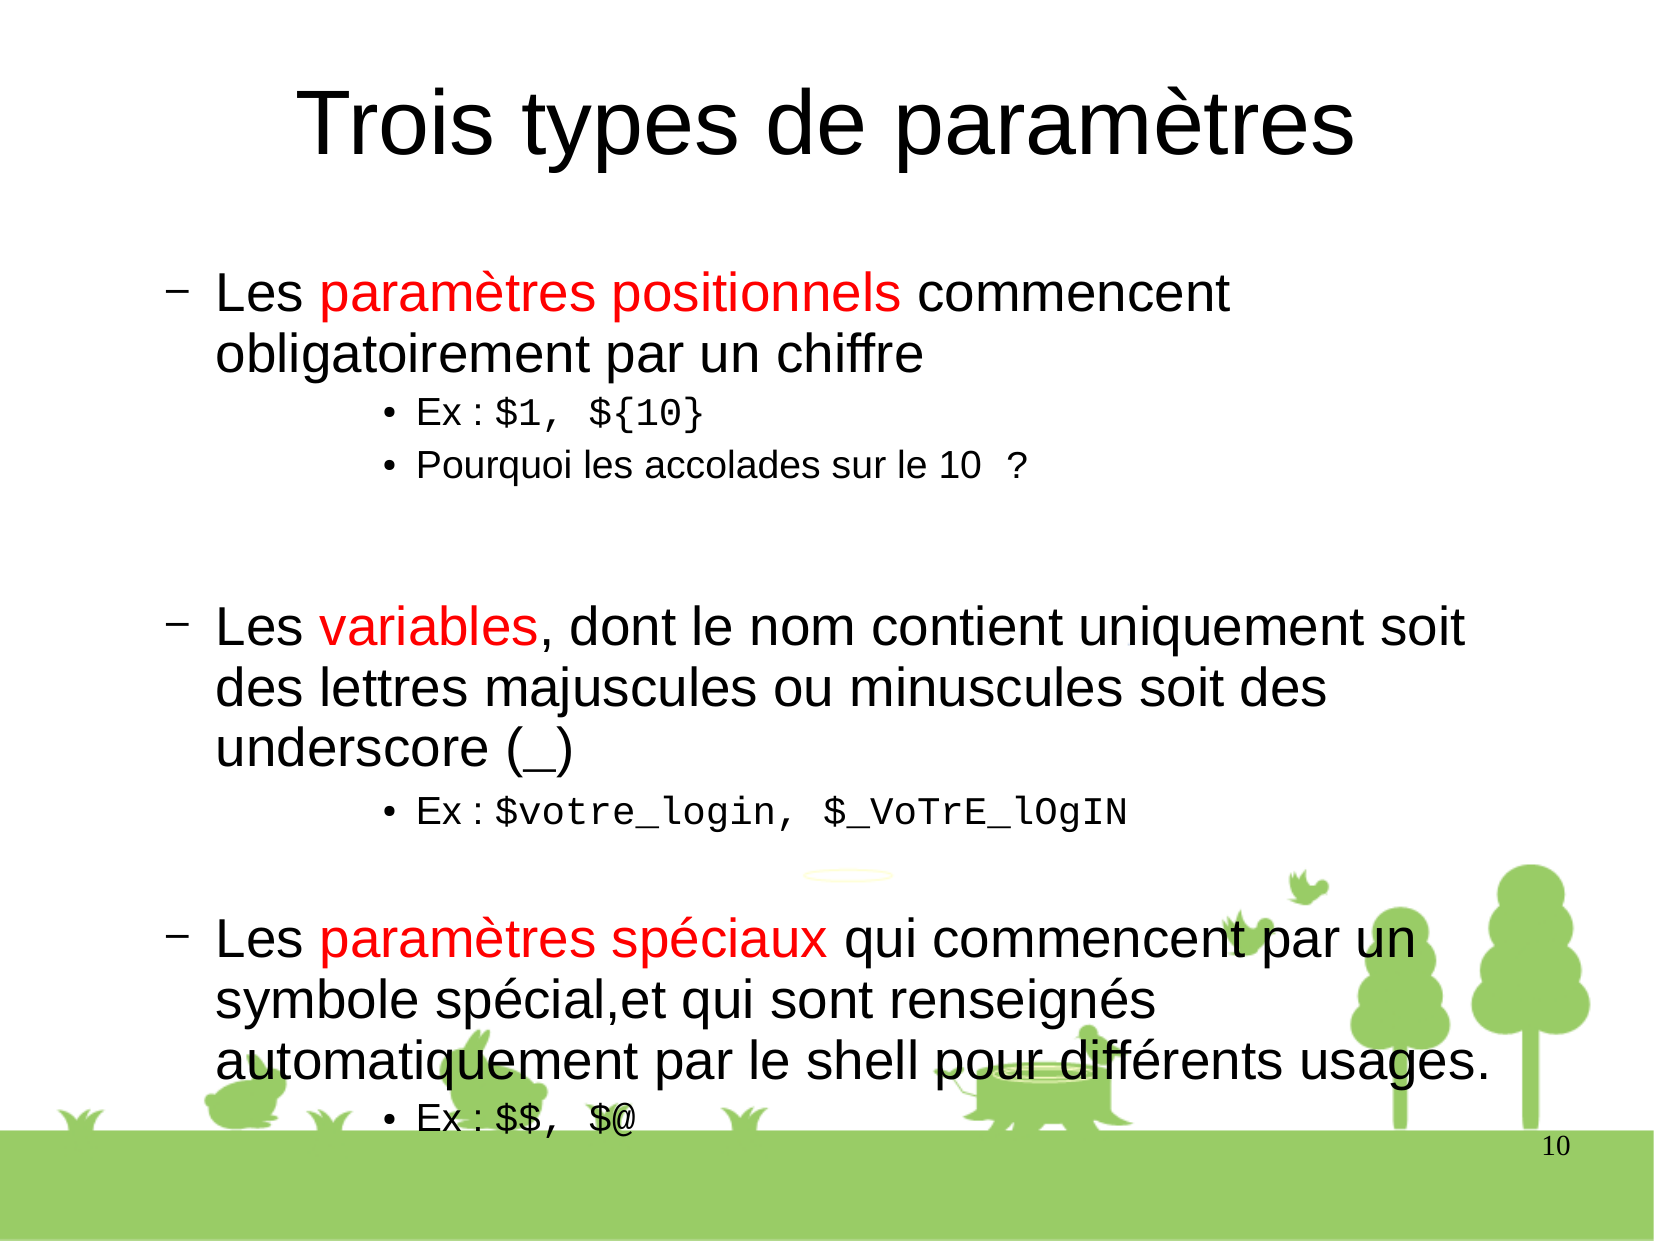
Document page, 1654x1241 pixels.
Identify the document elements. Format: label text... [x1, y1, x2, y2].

title Trois types de paramètres [82, 49, 1571, 196]
list Les paramètres positionnels commencent obligatoirement par un chiffre Ex : $1, ${10} Pourquoi les accolades sur le 10 ? Les variables, dont le nom contient uniquement soit des lettres majuscules ou minuscules soit des underscore (_) Ex : $votre_login, $_VoTrE_lOgIN Les paramètres spéciaux qui commencent par un symbole spécial,et qui sont renseignés automatiquement par le shell pour différents usages. Ex : $$, $@ [82, 195, 1538, 1158]
picture [0, 0, 1654, 1241]
